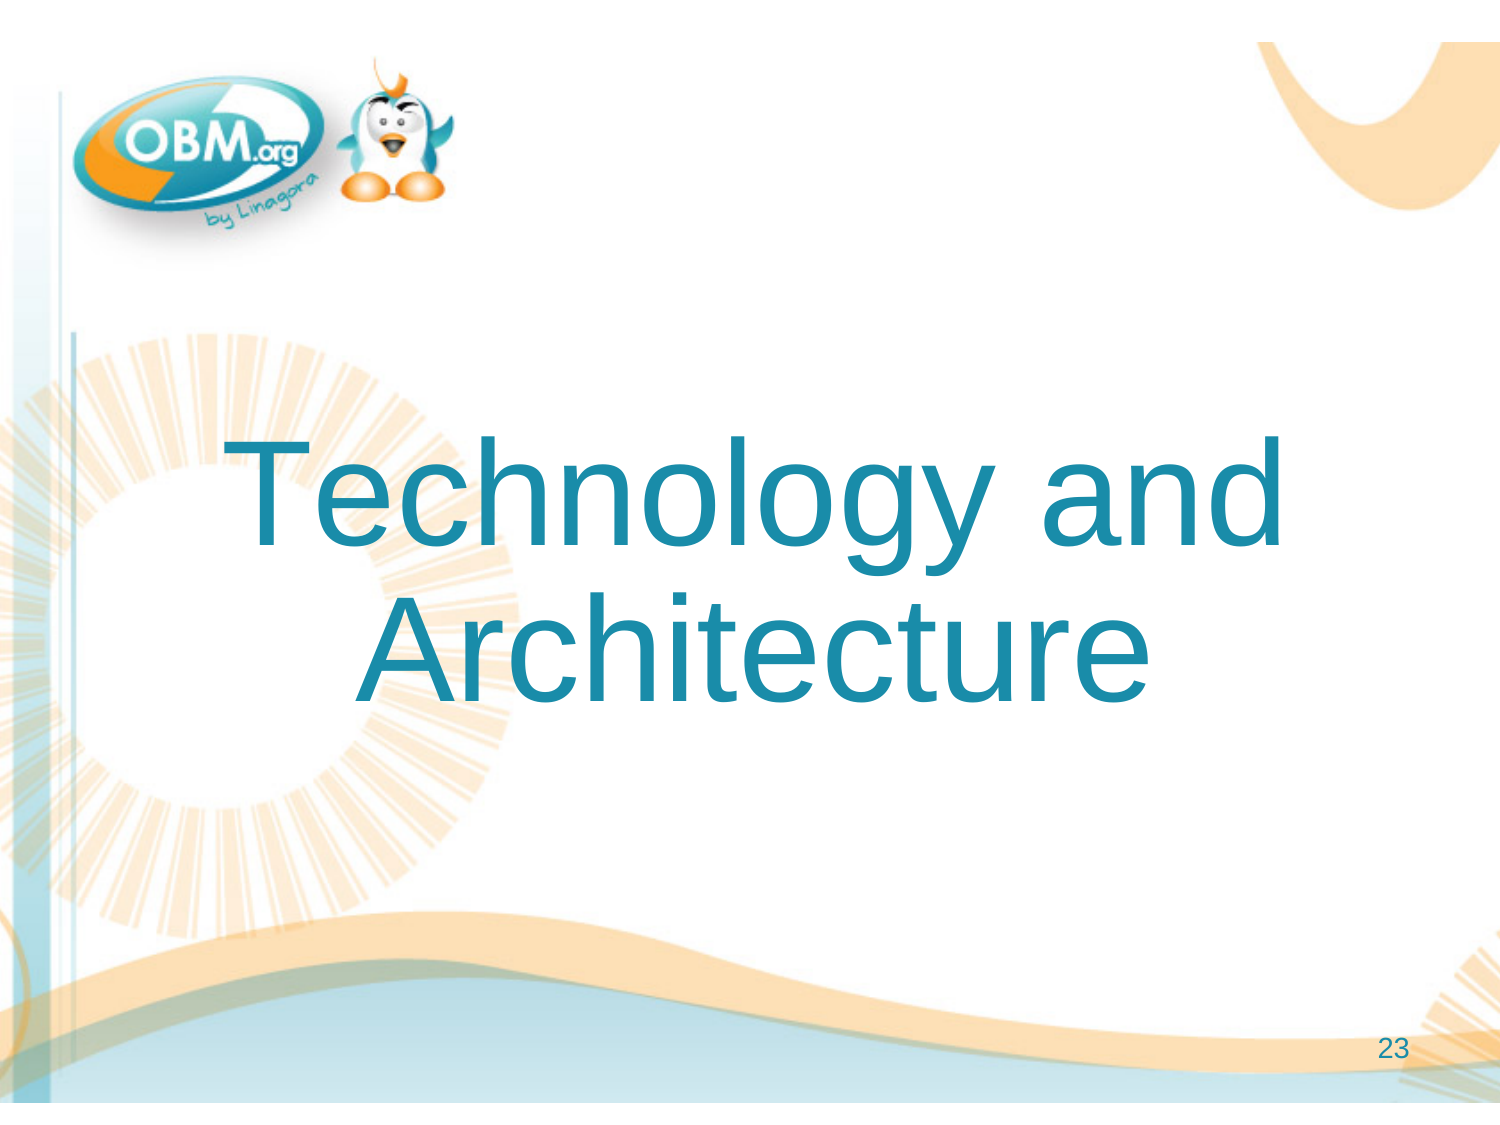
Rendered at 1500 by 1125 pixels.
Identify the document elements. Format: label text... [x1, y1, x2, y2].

picture [0, 42, 1500, 1103]
text_box Technology and Architecture [206, 413, 1288, 753]
